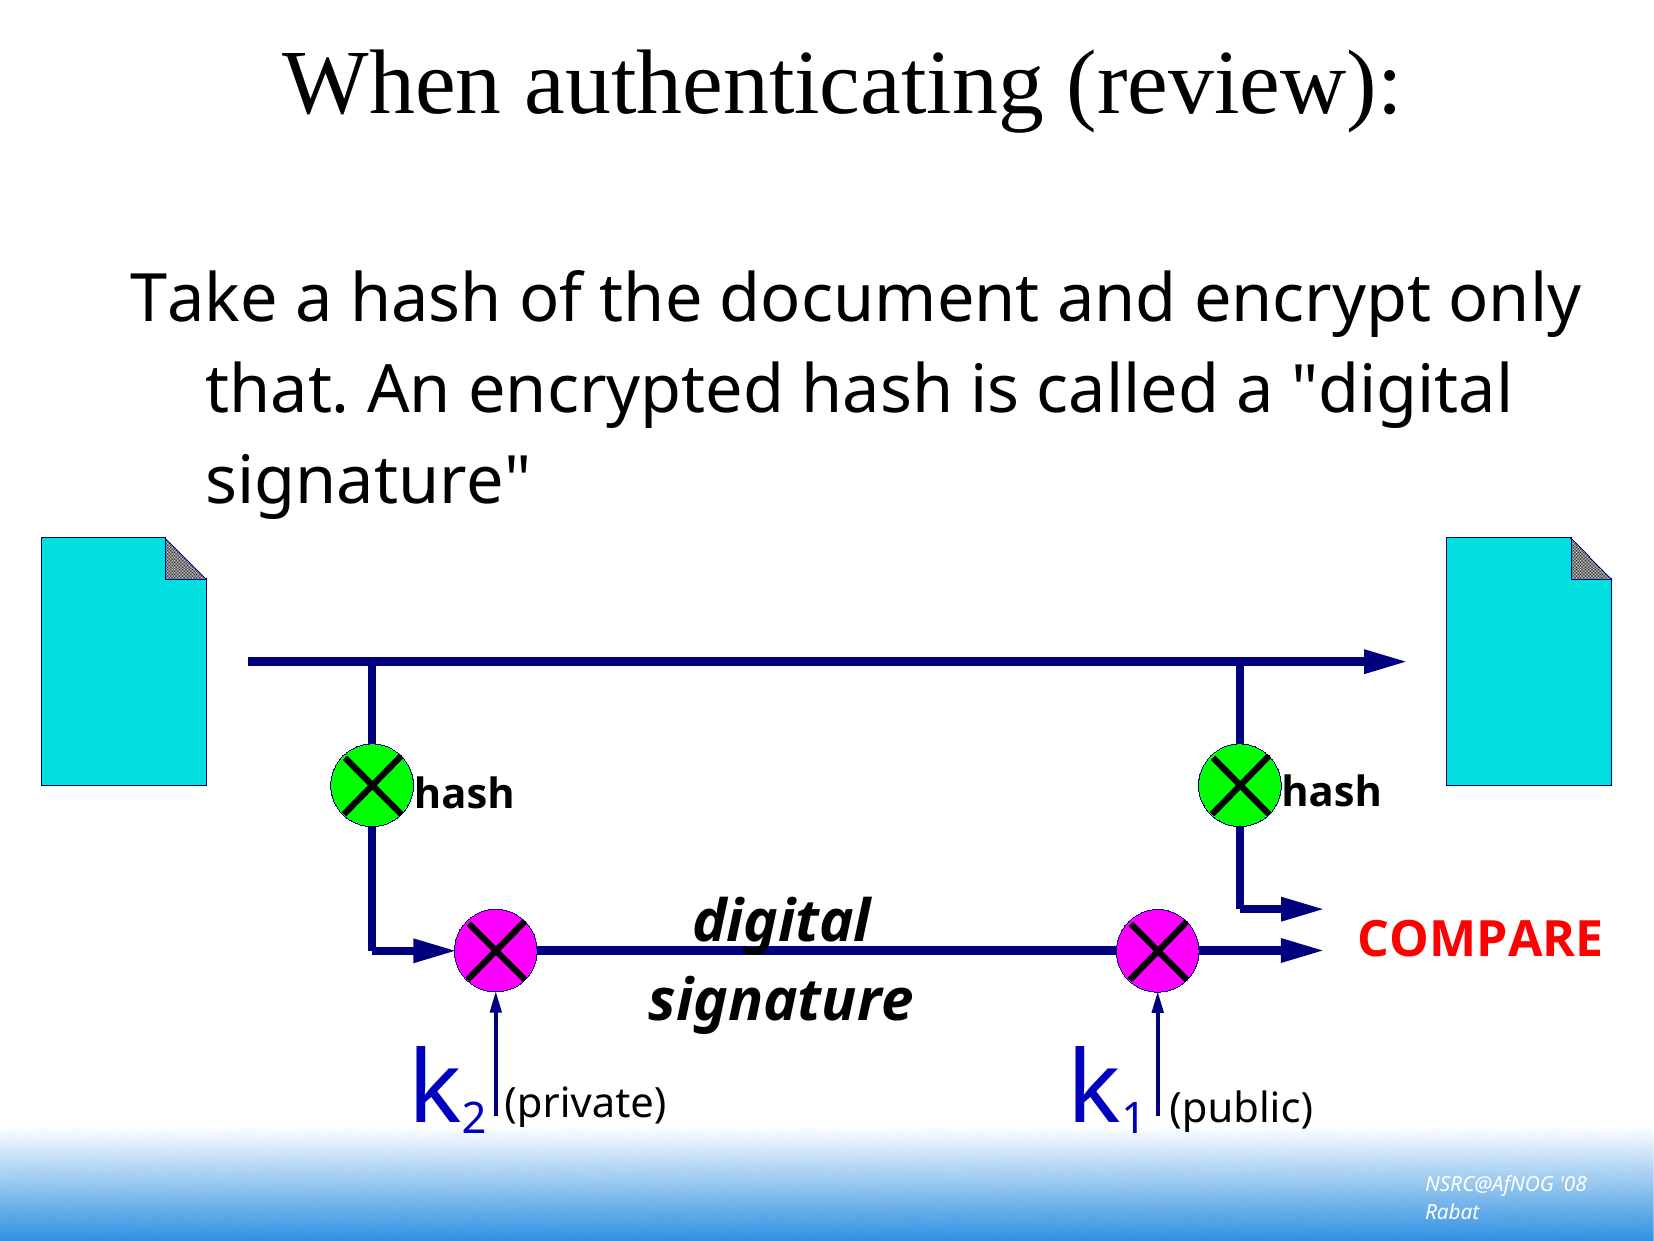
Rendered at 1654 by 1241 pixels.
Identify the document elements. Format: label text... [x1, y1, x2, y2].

text_box [469, 957, 523, 992]
text_box [378, 758, 413, 812]
text_box k2 [408, 1015, 487, 1152]
text_box [1446, 537, 1612, 786]
text_box [1164, 924, 1200, 977]
text_box [1116, 909, 1185, 993]
text_box [1198, 743, 1267, 827]
list Take a hash of the document and encrypt only that. An encrypted hash is called a "digital signature" [130, 250, 1609, 503]
text_box (public) [1169, 1078, 1314, 1136]
text_box COMPARE [1357, 903, 1604, 972]
text_box digital signature [648, 879, 915, 1038]
text_box k1 [1067, 1015, 1147, 1152]
text_box hash [413, 764, 516, 822]
text_box (private) [504, 1073, 667, 1131]
title When authenticating (review): [112, 32, 1576, 148]
picture [0, 1124, 1654, 1241]
text_box [454, 909, 522, 982]
text_box hash [1281, 761, 1383, 819]
text_box [41, 537, 207, 786]
text_box [502, 924, 538, 977]
text_box [1246, 759, 1281, 812]
text_box [330, 743, 399, 827]
